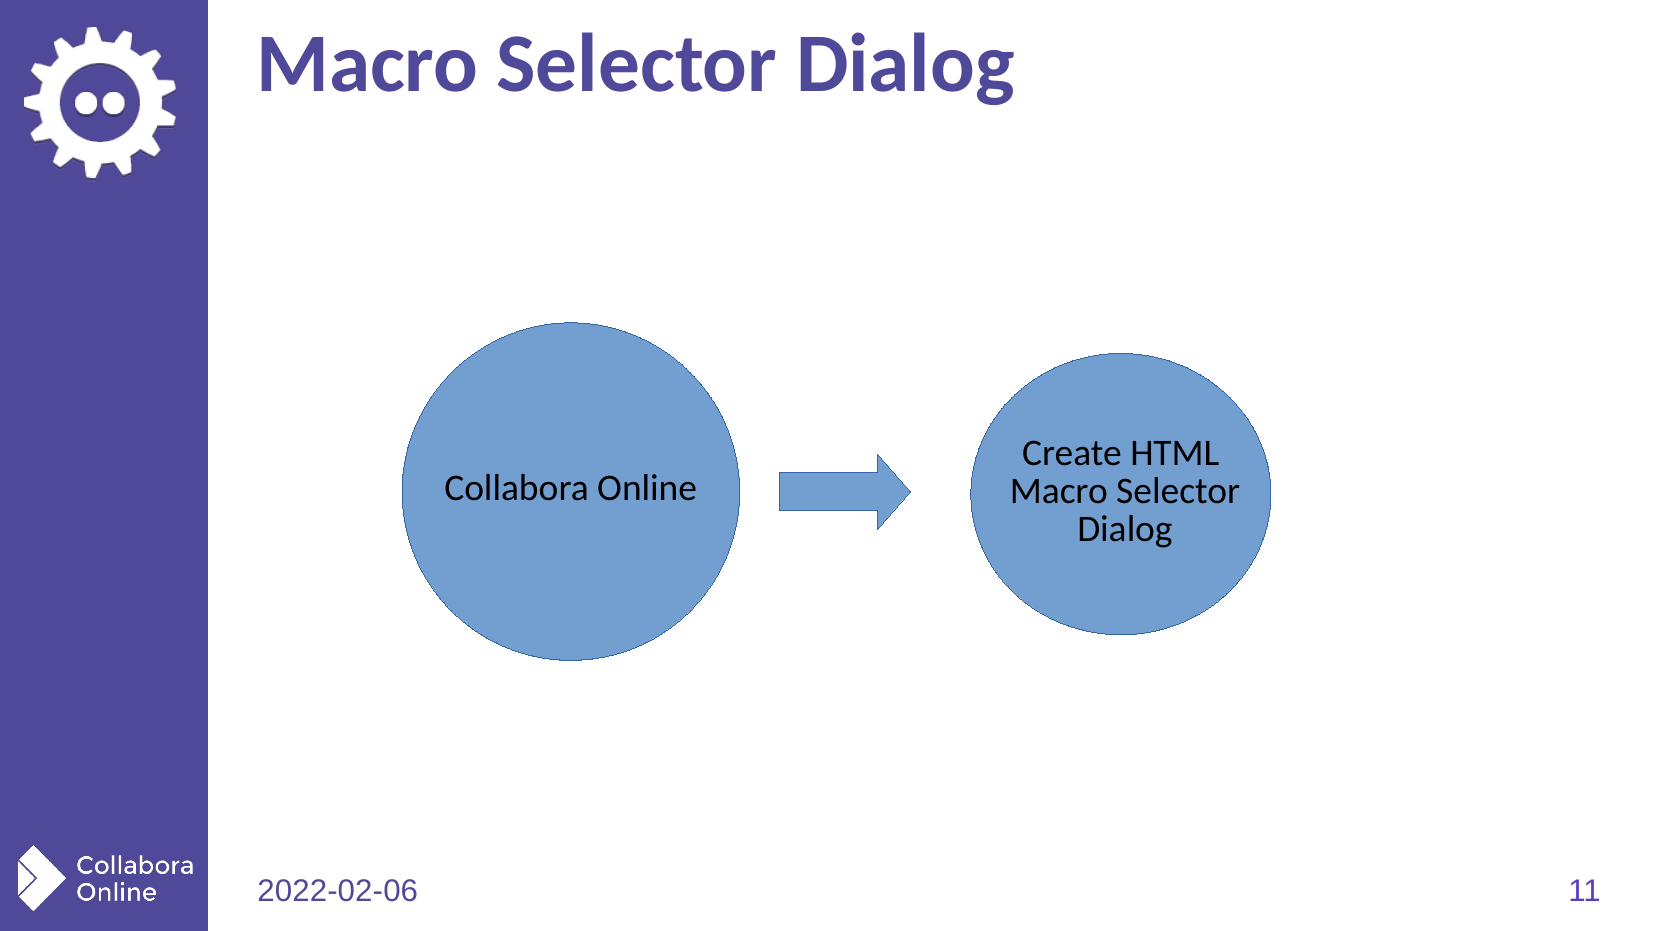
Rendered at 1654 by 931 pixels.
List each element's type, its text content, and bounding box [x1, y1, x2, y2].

picture [13, 840, 197, 916]
title Macro Selector Dialog [256, 0, 1636, 165]
text_box Collabora Online [402, 322, 740, 661]
text_box [779, 454, 911, 530]
picture [24, 27, 181, 182]
text_box Create HTML Macro Selector Dialog [970, 353, 1271, 635]
